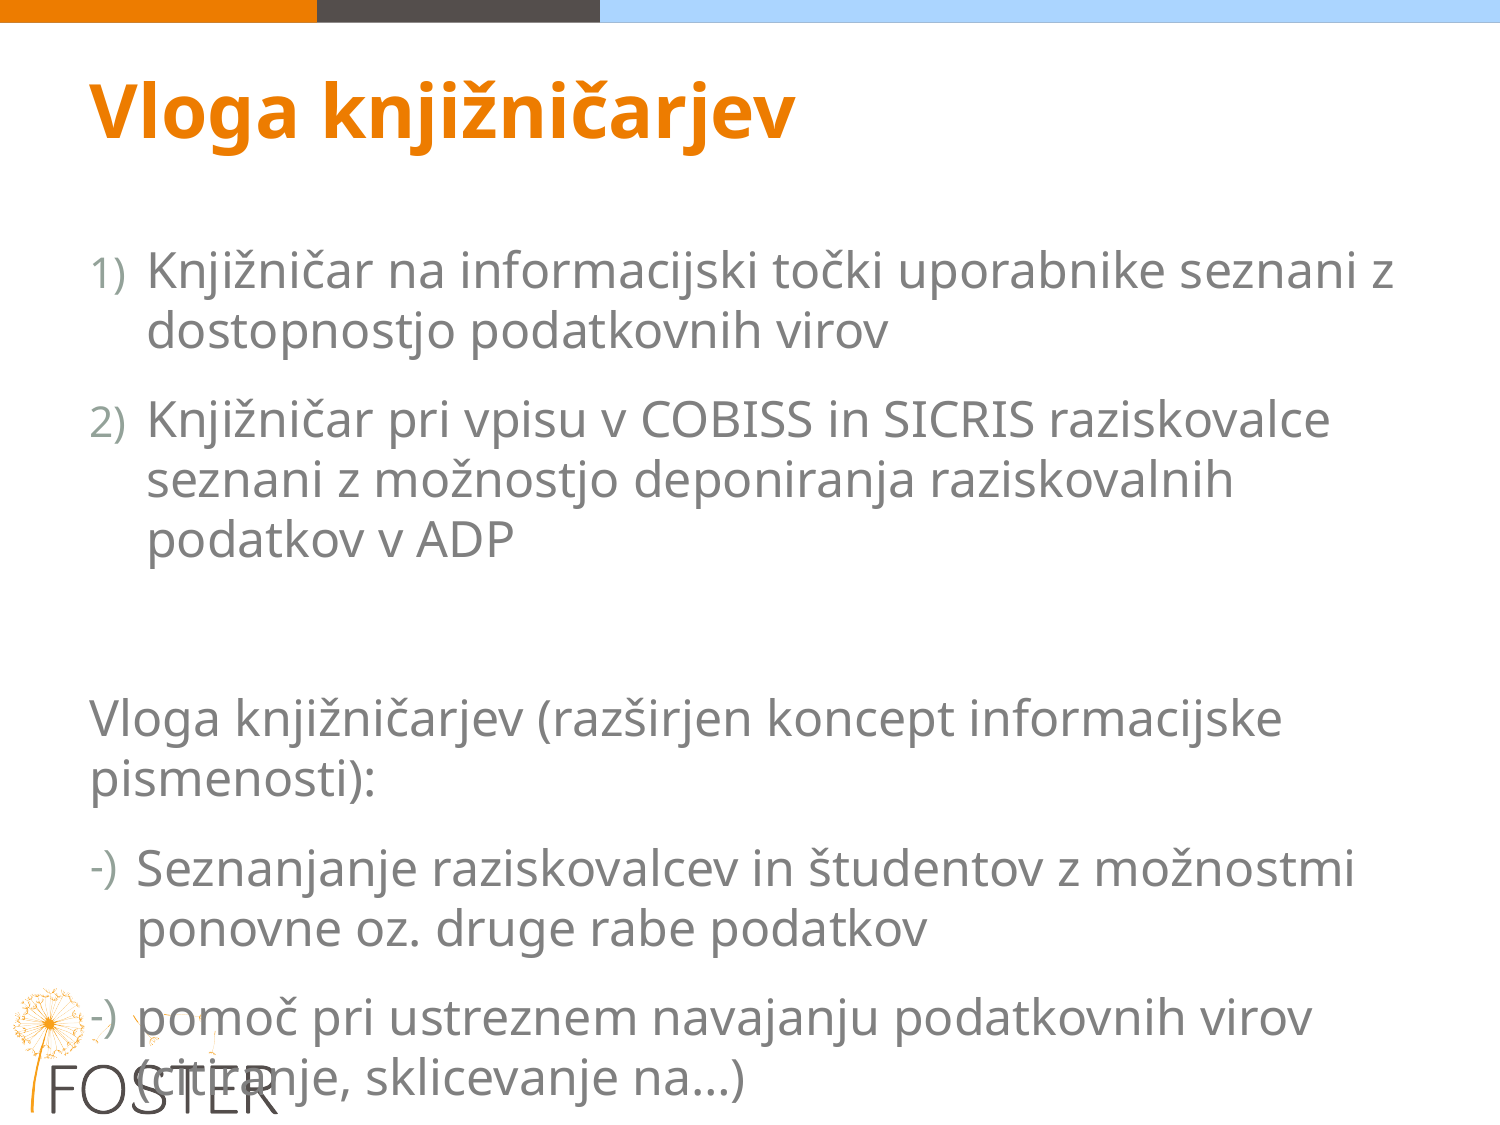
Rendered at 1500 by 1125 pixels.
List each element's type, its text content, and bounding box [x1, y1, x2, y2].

title Vloga knjižničarjev [75, 55, 1425, 219]
picture [13, 988, 278, 1125]
list Knjižničar na informacijski točki uporabnike seznani z dostopnostjo podatkovnih virov Knjižničar pri vpisu v COBISS in SICRIS raziskovalce seznani z možnostjo deponiranja raziskovalnih podatkov v ADP Vloga knjižničarjev (razširjen koncept informacijske pismenosti): Seznanjanje raziskovalcev in študentov z možnostmi ponovne oz. druge rabe podatkov pomoč pri ustreznem navajanju podatkovnih virov (citiranje, sklicevanje na…) seznanjanje raziskovalcev in študentov z možnostmi predaje podatkov pomoč pri vpisu v sistem znanstvenega vrednotenja raziskovalnega dela (podatki/točke) sodelujejo s podatkovnimi središči v postopkih predaje podatkov sodeluje pri izobraževalnih aktivnostih [75, 230, 1425, 1031]
